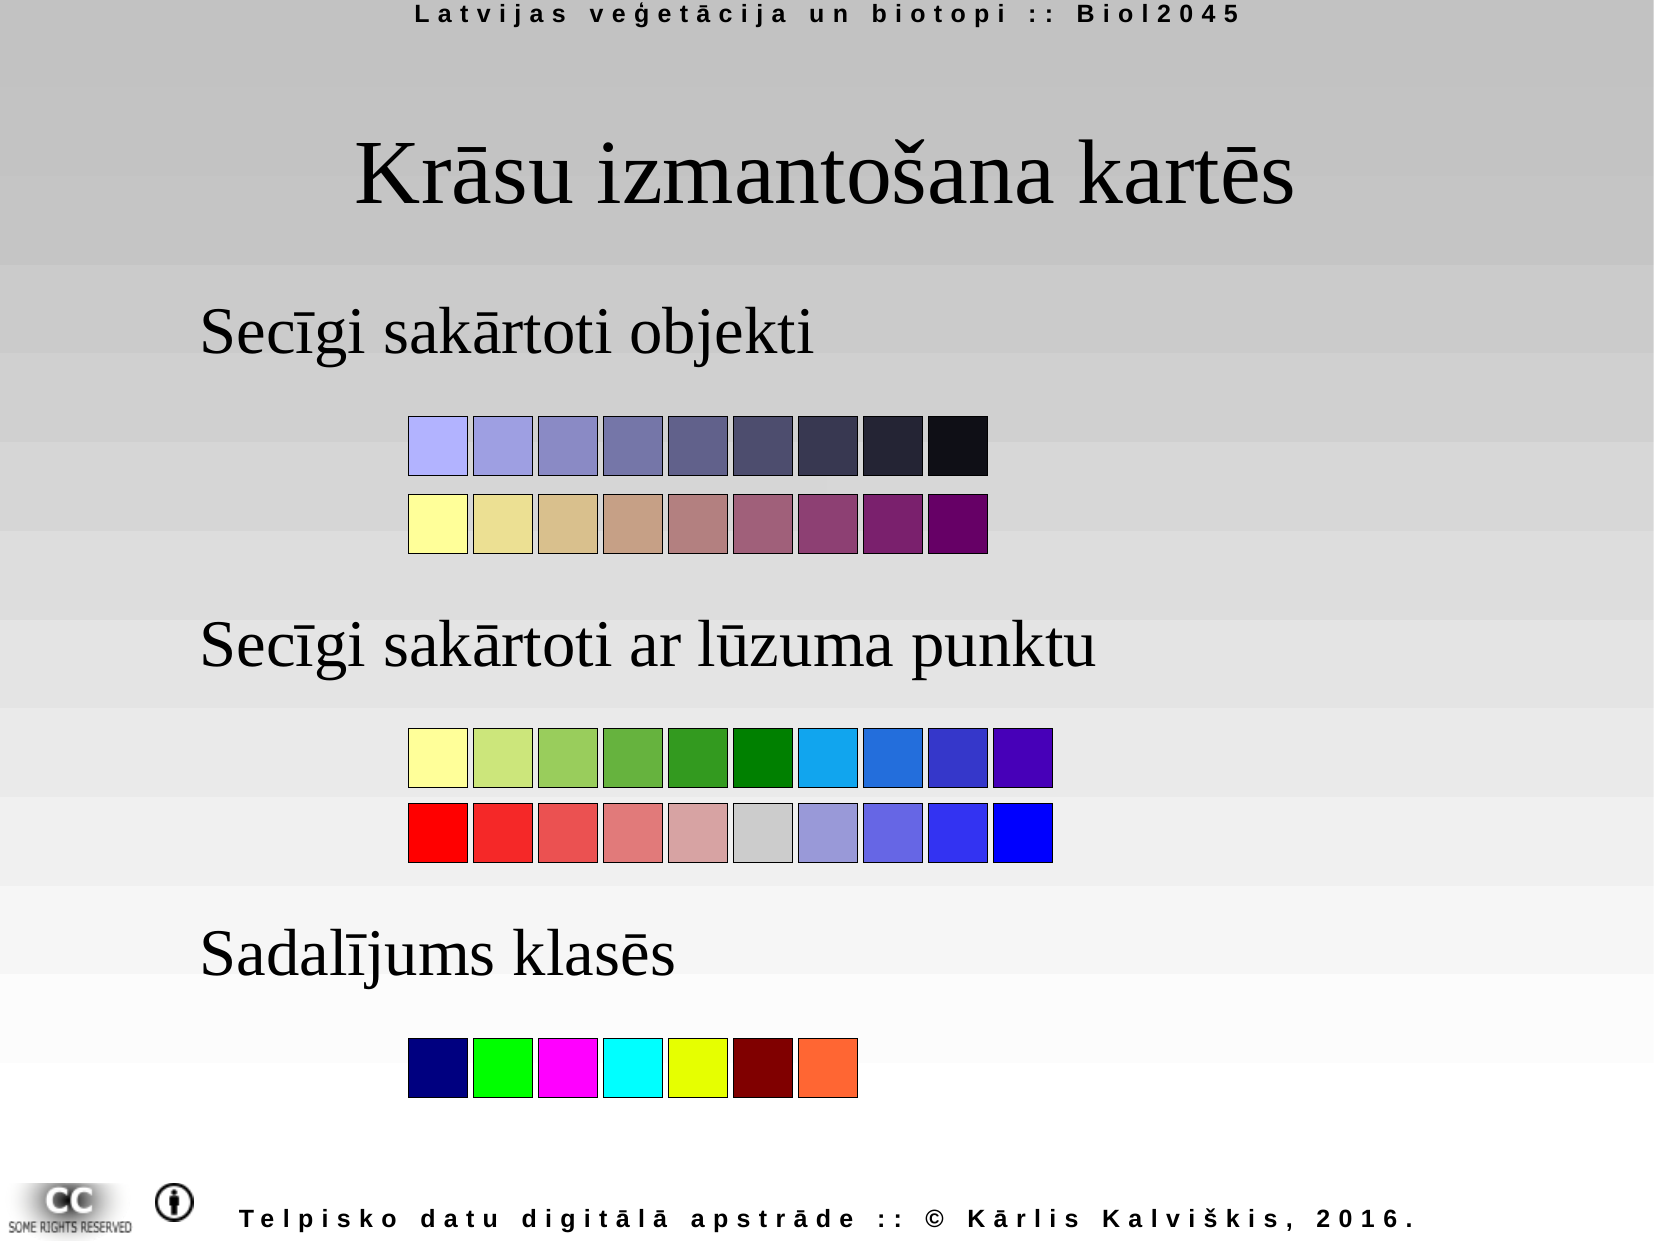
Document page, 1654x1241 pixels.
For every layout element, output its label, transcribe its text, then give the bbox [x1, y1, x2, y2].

text_box [928, 494, 988, 554]
text_box [668, 1038, 728, 1098]
text_box [928, 416, 988, 476]
text_box [538, 803, 598, 863]
text_box [733, 416, 793, 476]
title Krāsu izmantošana kartēs [29, 49, 1625, 296]
text_box [538, 1038, 598, 1098]
text_box [733, 494, 793, 554]
text_box [408, 416, 468, 476]
text_box [603, 803, 663, 863]
text_box [473, 728, 533, 788]
text_box [408, 803, 468, 863]
text_box [473, 416, 533, 476]
text_box [538, 416, 598, 476]
text_box [473, 1038, 533, 1098]
text_box [668, 494, 728, 554]
text_box [668, 803, 728, 863]
text_box [668, 416, 728, 476]
text_box [733, 1038, 793, 1098]
text_box [408, 1038, 468, 1098]
text_box Sadalījums klasēs [199, 916, 759, 1003]
text_box [408, 494, 468, 554]
text_box [603, 728, 663, 788]
text_box [473, 803, 533, 863]
text_box [993, 803, 1053, 863]
text_box [863, 803, 923, 863]
text_box [863, 416, 923, 476]
text_box [538, 494, 598, 554]
text_box [668, 728, 728, 788]
text_box [993, 728, 1053, 788]
text_box [798, 803, 858, 863]
text_box [538, 728, 598, 788]
text_box [928, 803, 988, 863]
text_box [863, 494, 923, 554]
text_box [733, 803, 793, 863]
picture [0, 0, 1654, 1241]
text_box Secīgi sakārtoti ar lūzuma punktu [199, 606, 1272, 693]
text_box [798, 728, 858, 788]
text_box [928, 728, 988, 788]
text_box [798, 416, 858, 476]
text_box [733, 728, 793, 788]
text_box [863, 728, 923, 788]
text_box [603, 494, 663, 554]
text_box [603, 1038, 663, 1098]
text_box [798, 494, 858, 554]
text_box [408, 728, 468, 788]
text_box [603, 416, 663, 476]
text_box [473, 494, 533, 554]
text_box Secīgi sakārtoti objekti [199, 294, 912, 381]
text_box [798, 1038, 858, 1098]
